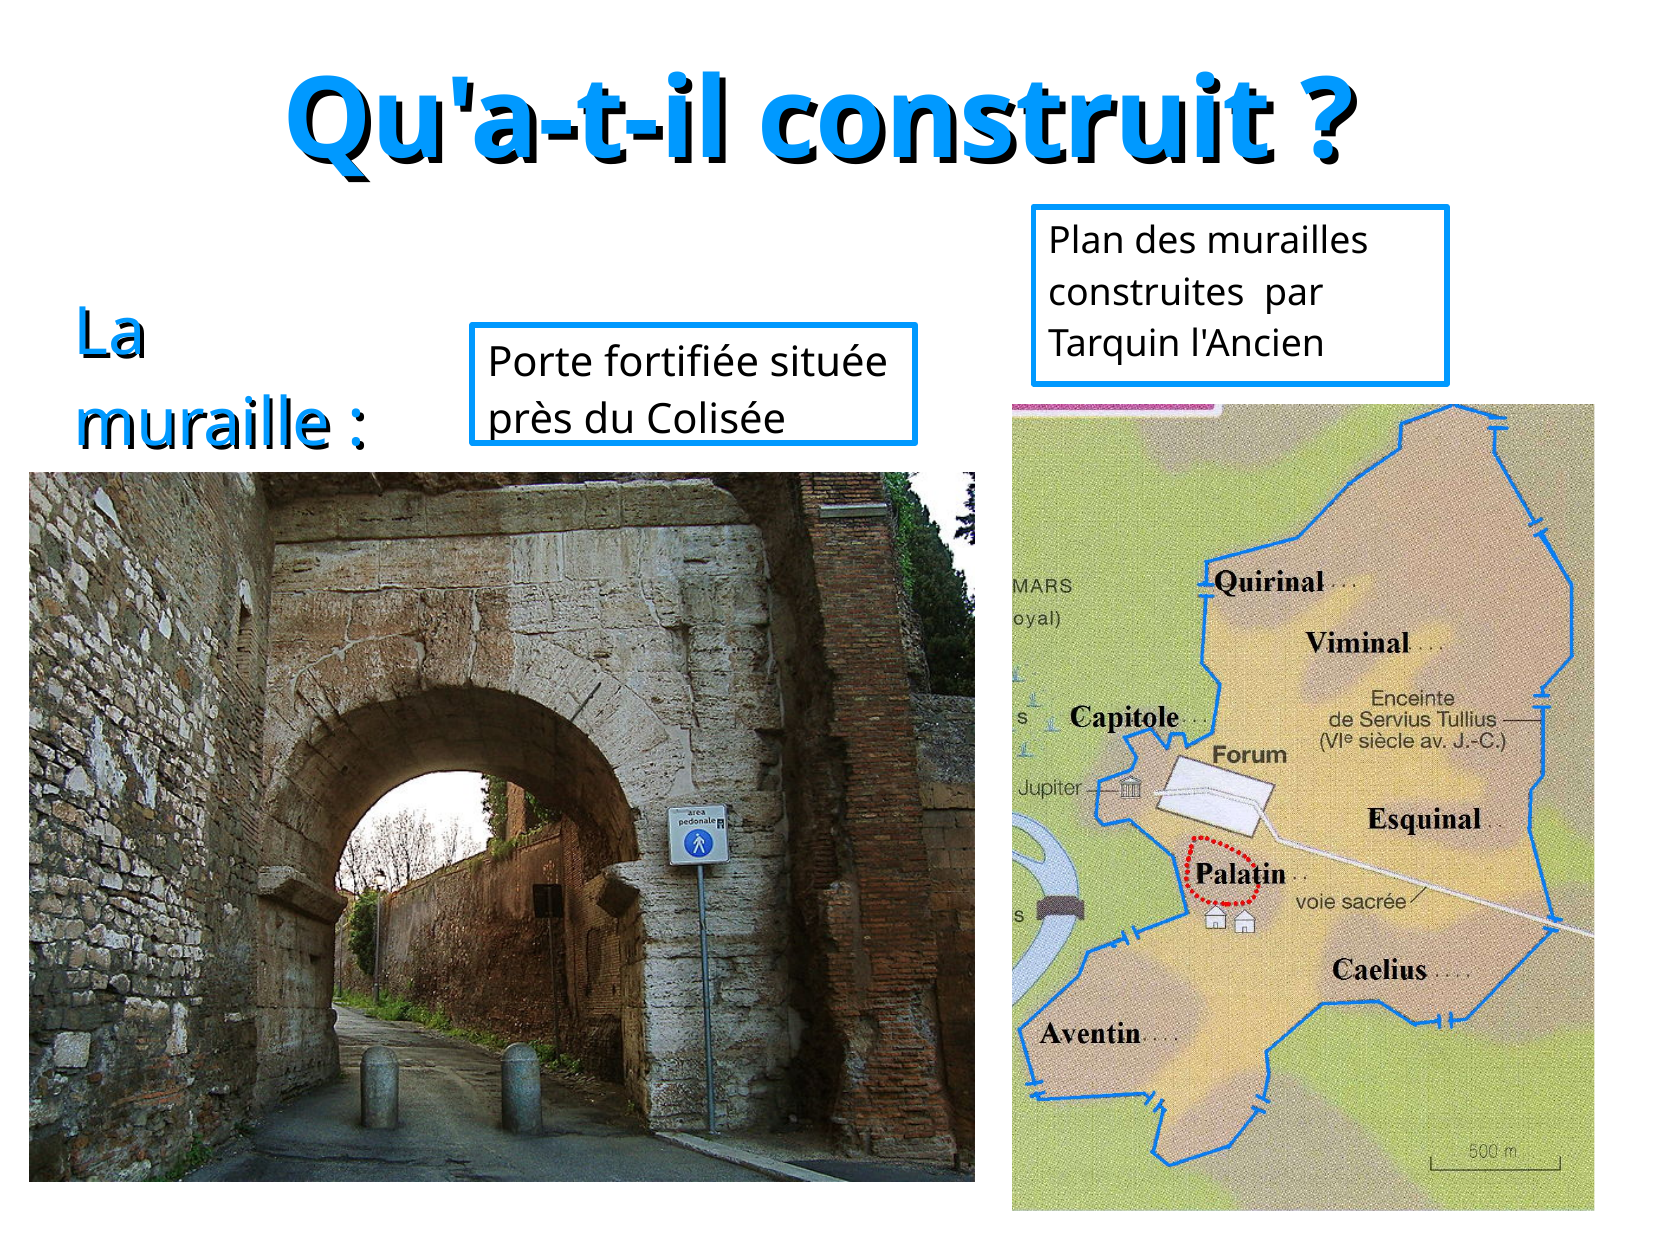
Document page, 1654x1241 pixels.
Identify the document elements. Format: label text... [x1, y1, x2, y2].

text_box Qu'a-t-il construit ? [219, 29, 1418, 202]
text_box La muraille : [59, 275, 465, 384]
picture [29, 472, 975, 1182]
text_box Porte fortifiée située près du Colisée [475, 328, 912, 440]
text_box Plan des murailles construites par Tarquin l'Ancien [1033, 206, 1447, 409]
text_box Porte fortifiée située près du Colisée [472, 324, 945, 456]
picture [1012, 404, 1595, 1211]
